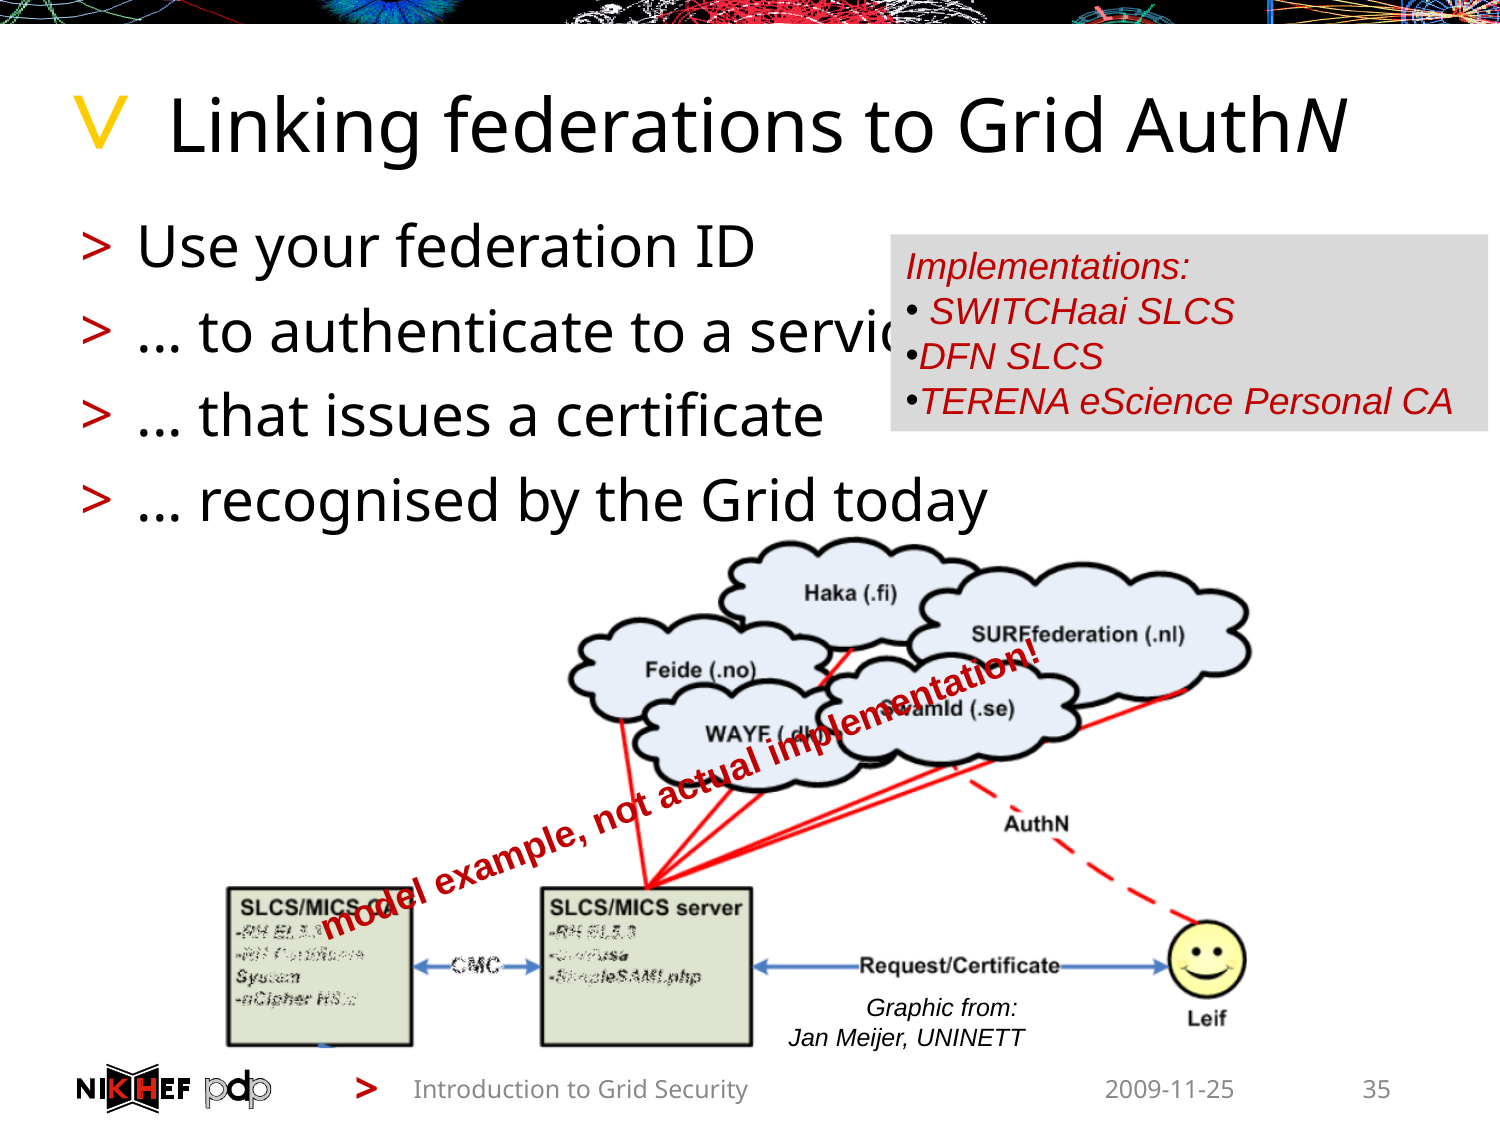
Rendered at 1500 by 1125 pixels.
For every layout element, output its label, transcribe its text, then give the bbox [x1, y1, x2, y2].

text_box Graphic from: Jan Meijer, UNINETT [773, 984, 1500, 1061]
text_box 36 [1347, 1066, 1426, 1102]
title Linking federations to Grid AuthN [152, 56, 1426, 188]
text_box Implementations: SWITCHaai SLCS DFN SLCS TERENA eScience Personal CA [890, 234, 1489, 432]
list Use your federation ID ... to authenticate to a service ... that issues a certificate ... recognised by the Grid today [65, 202, 1416, 985]
text_box 2009-11-25 [1089, 1066, 1266, 1103]
text_box Introduction to Grid Security [398, 1066, 938, 1103]
picture [222, 985, 773, 1053]
text_box model example, not actual implementation! [257, 597, 1101, 977]
